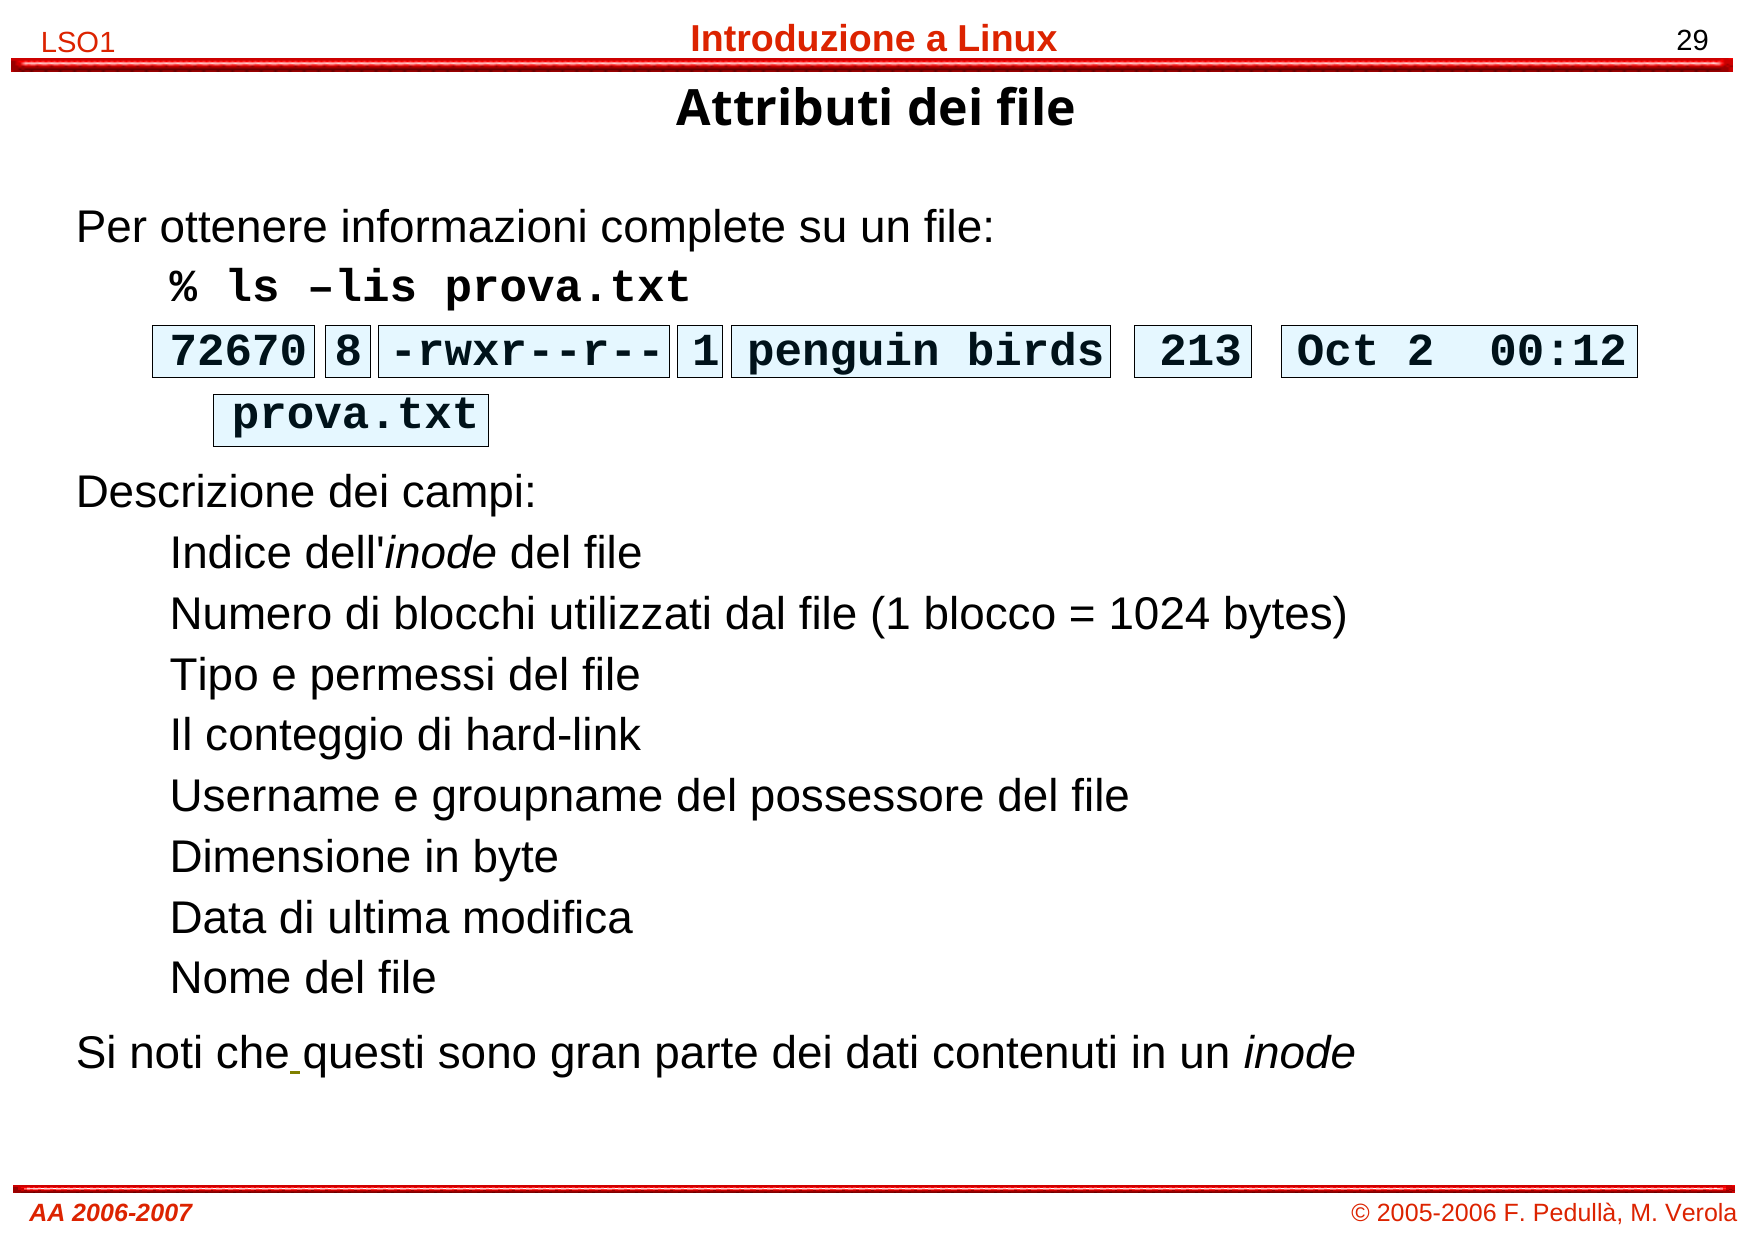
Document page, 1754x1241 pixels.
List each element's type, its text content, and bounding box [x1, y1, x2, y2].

text_box [1134, 325, 1252, 378]
text_box [731, 325, 1111, 378]
text_box [213, 394, 489, 447]
text_box [325, 325, 371, 378]
picture [13, 1185, 1735, 1193]
text_box [378, 325, 670, 378]
picture [11, 58, 1733, 72]
text_box [1281, 325, 1638, 378]
title Attributi dei file [40, 61, 1714, 156]
text_box [152, 325, 315, 378]
text_box [677, 325, 723, 378]
list Per ottenere informazioni complete su un file: % ls –lis prova.txt 72670 8 -rwxr--r-- 1 penguin birds 213 Oct 2 00:12 prova.txt Descrizione dei campi: Indice dell'inode del file Numero di blocchi utilizzati dal file (1 blocco = 1024 bytes) Tipo e permessi del file Il conteggio di hard-link Username e groupname del possessore del file Dimensione in byte Data di ultima modifica Nome del file Si noti che questi sono gran parte dei dati contenuti in un inode [61, 189, 1699, 1087]
